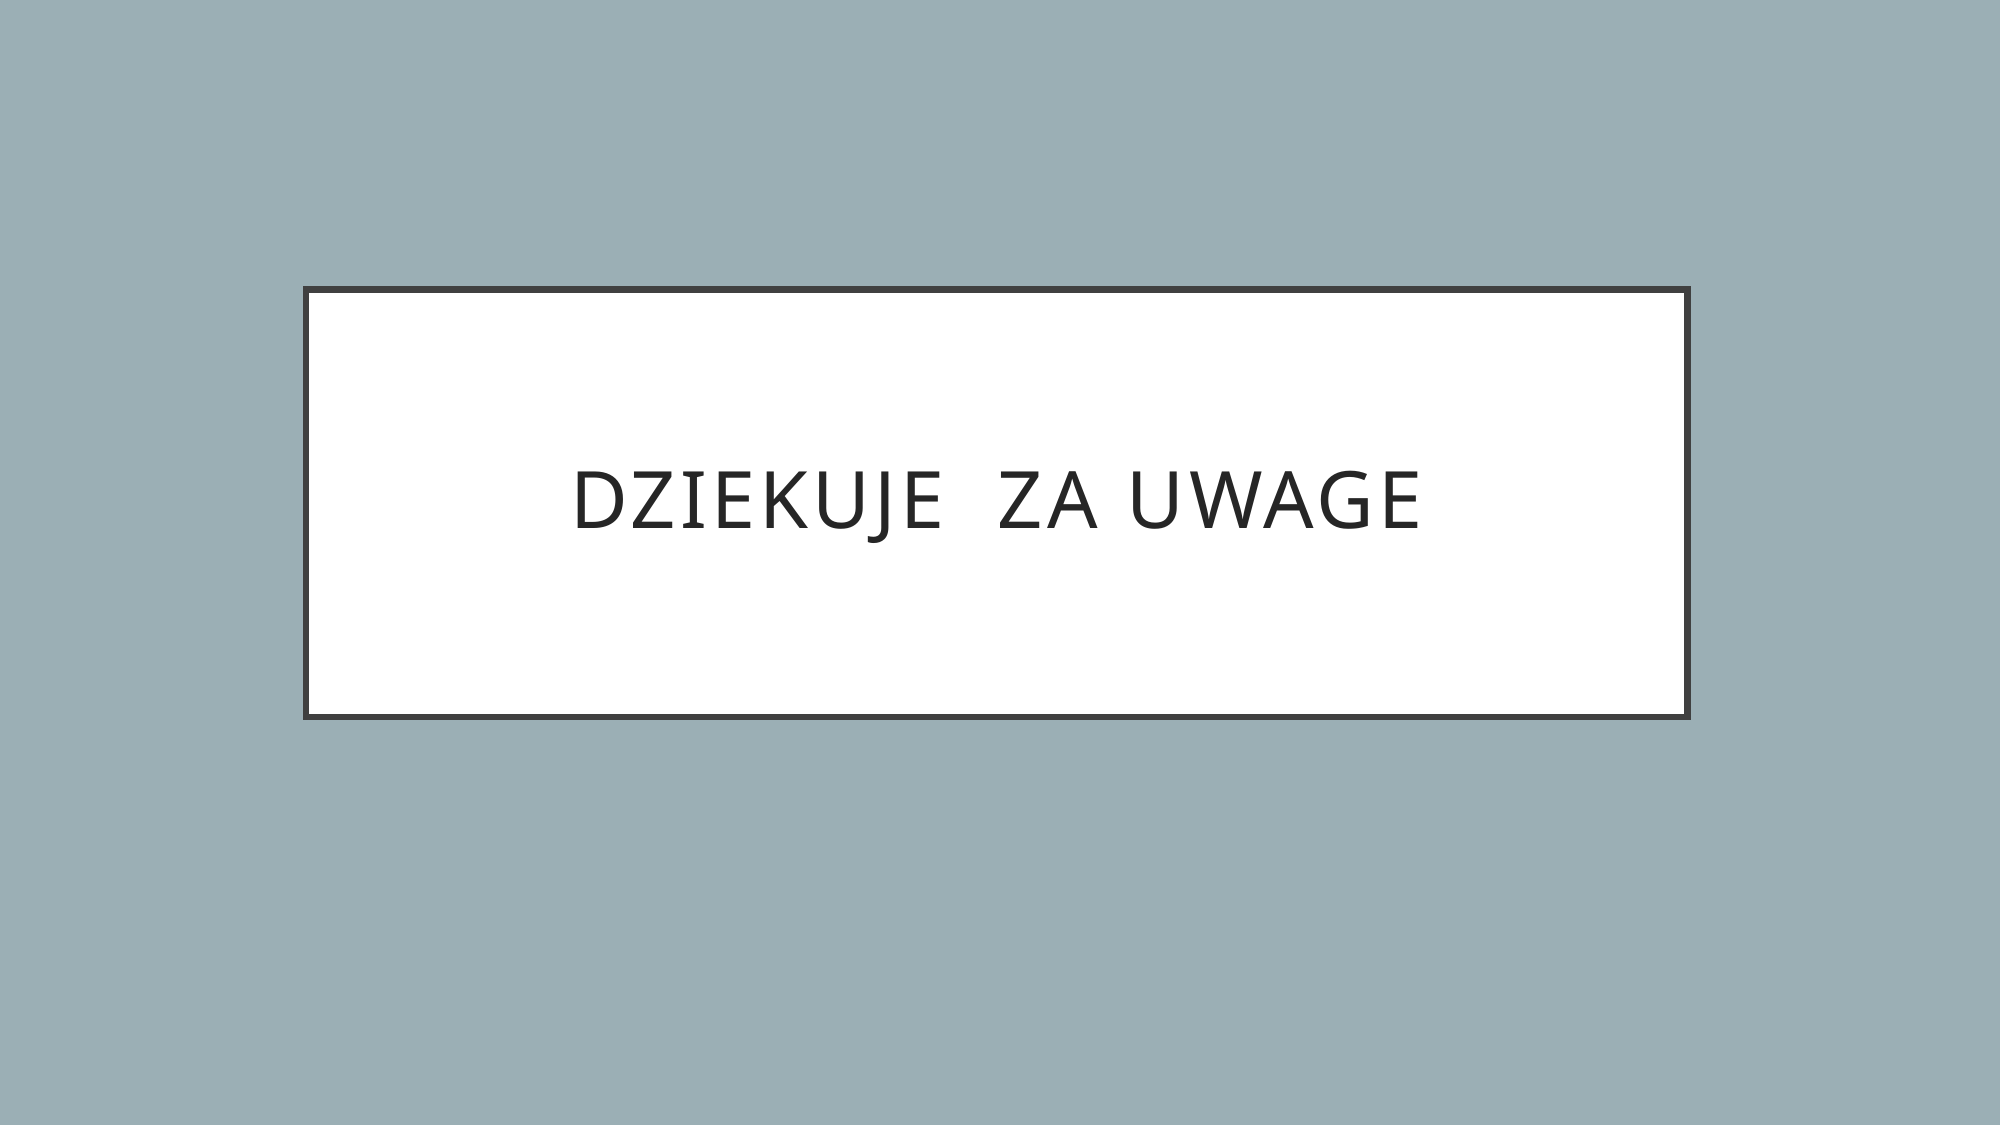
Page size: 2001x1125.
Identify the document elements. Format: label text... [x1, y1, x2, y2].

title Dziekuje za uwage [306, 289, 1688, 717]
